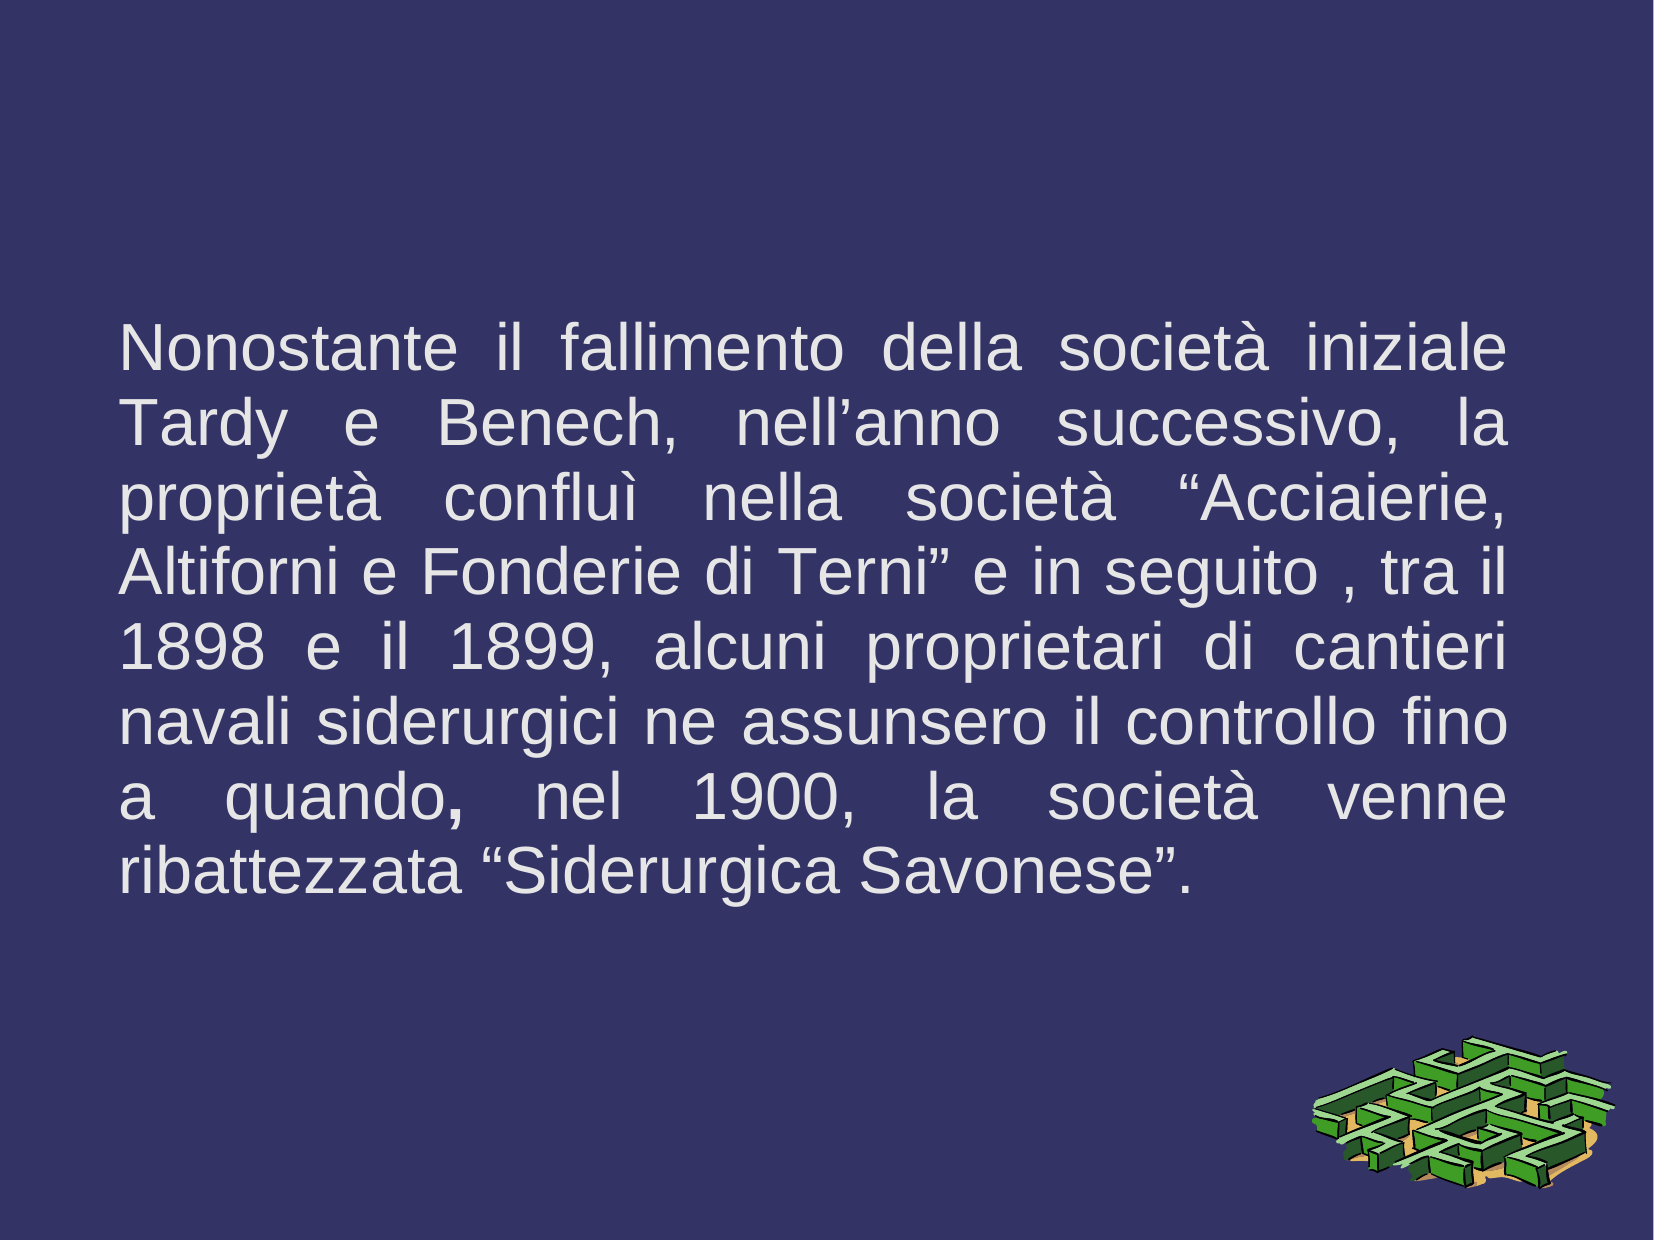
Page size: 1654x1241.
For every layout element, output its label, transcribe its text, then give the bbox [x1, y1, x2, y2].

list Nonostante il fallimento della società iniziale Tardy e Benech, nell’anno successivo, la proprietà confluì nella società “Acciaierie, Altiforni e Fonderie di Terni” e in seguito , tra il 1898 e il 1899, alcuni proprietari di cantieri navali siderurgici ne assunsero il controllo fino a quando, nel 1900, la società venne ribattezzata “Siderurgica Savonese”. [118, 310, 1510, 1092]
